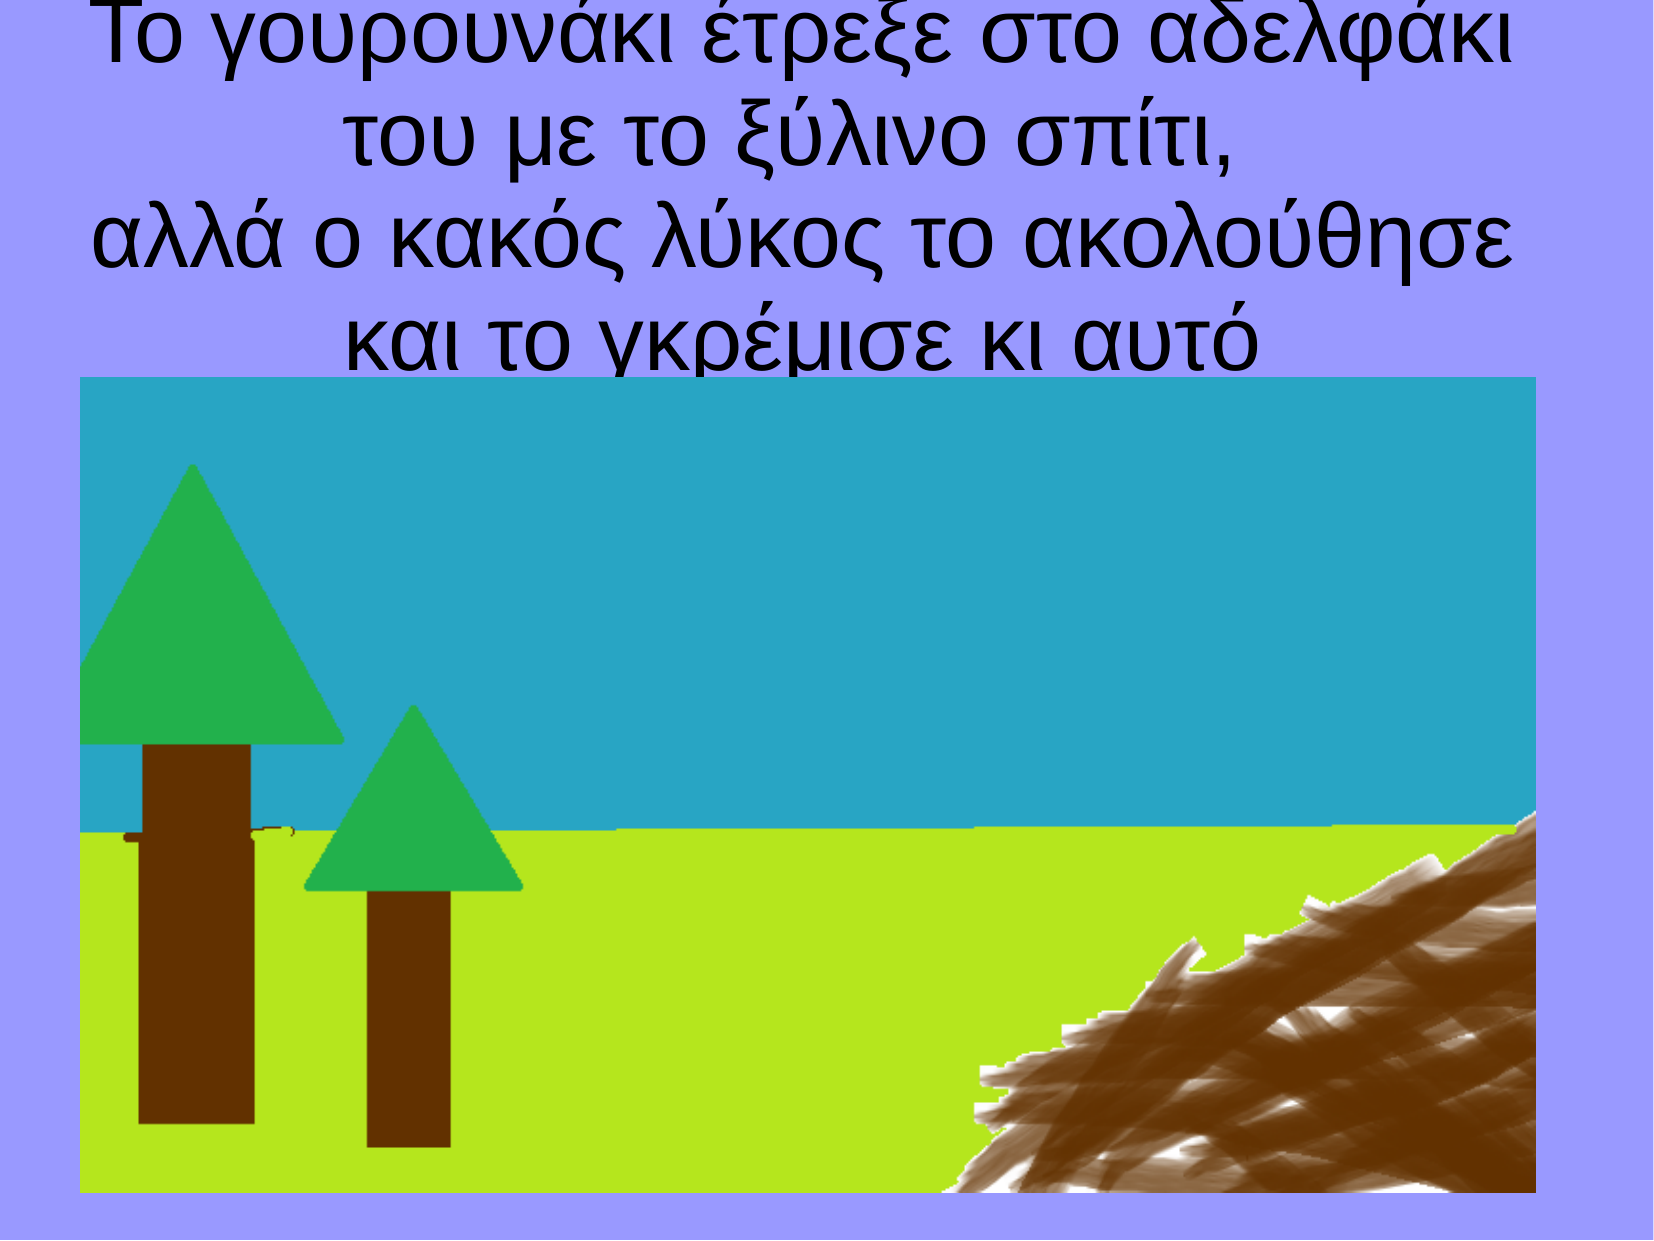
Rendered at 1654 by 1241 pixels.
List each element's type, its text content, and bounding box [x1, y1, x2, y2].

title Το γουρουνάκι έτρεξε στο αδελφάκι του με το ξύλινο σπίτι, αλλά ο κακός λύκος το ακολούθησε και το γκρέμισε κι αυτό [59, 0, 1548, 390]
picture [80, 377, 1536, 1193]
